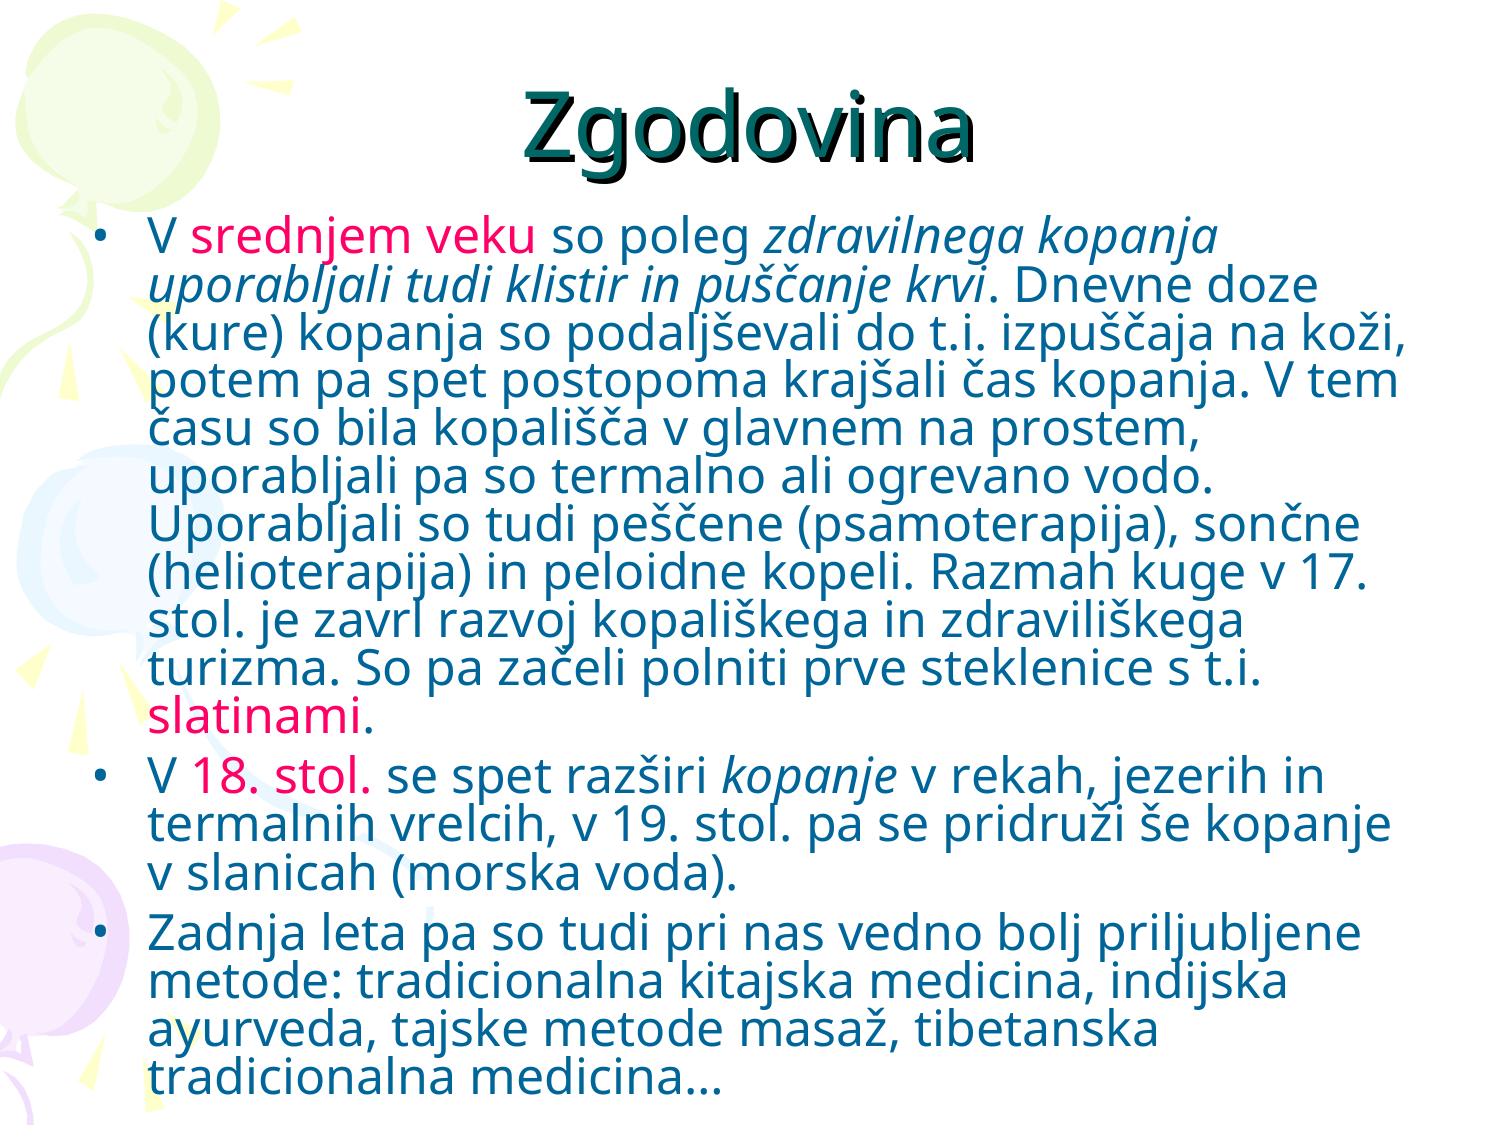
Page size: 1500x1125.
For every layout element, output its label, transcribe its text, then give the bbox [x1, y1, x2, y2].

list V srednjem veku so poleg zdravilnega kopanja uporabljali tudi klistir in puščanje krvi. Dnevne doze (kure) kopanja so podaljševali do t.i. izpuščaja na koži, potem pa spet postopoma krajšali čas kopanja. V tem času so bila kopališča v glavnem na prostem, uporabljali pa so termalno ali ogrevano vodo. Uporabljali so tudi peščene (psamoterapija), sončne (helioterapija) in peloidne kopeli. Razmah kuge v 17. stol. je zavrl razvoj kopališkega in zdraviliškega turizma. So pa začeli polniti prve steklenice s t.i. slatinami. V 18. stol. se spet razširi kopanje v rekah, jezerih in termalnih vrelcih, v 19. stol. pa se pridruži še kopanje v slanicah (morska voda). Zadnja leta pa so tudi pri nas vedno bolj priljubljene metode: tradicionalna kitajska medicina, indijska ayurveda, tajske metode masaž, tibetanska tradicionalna medicina… [76, 208, 1427, 1028]
title Zgodovina [72, 16, 1426, 185]
